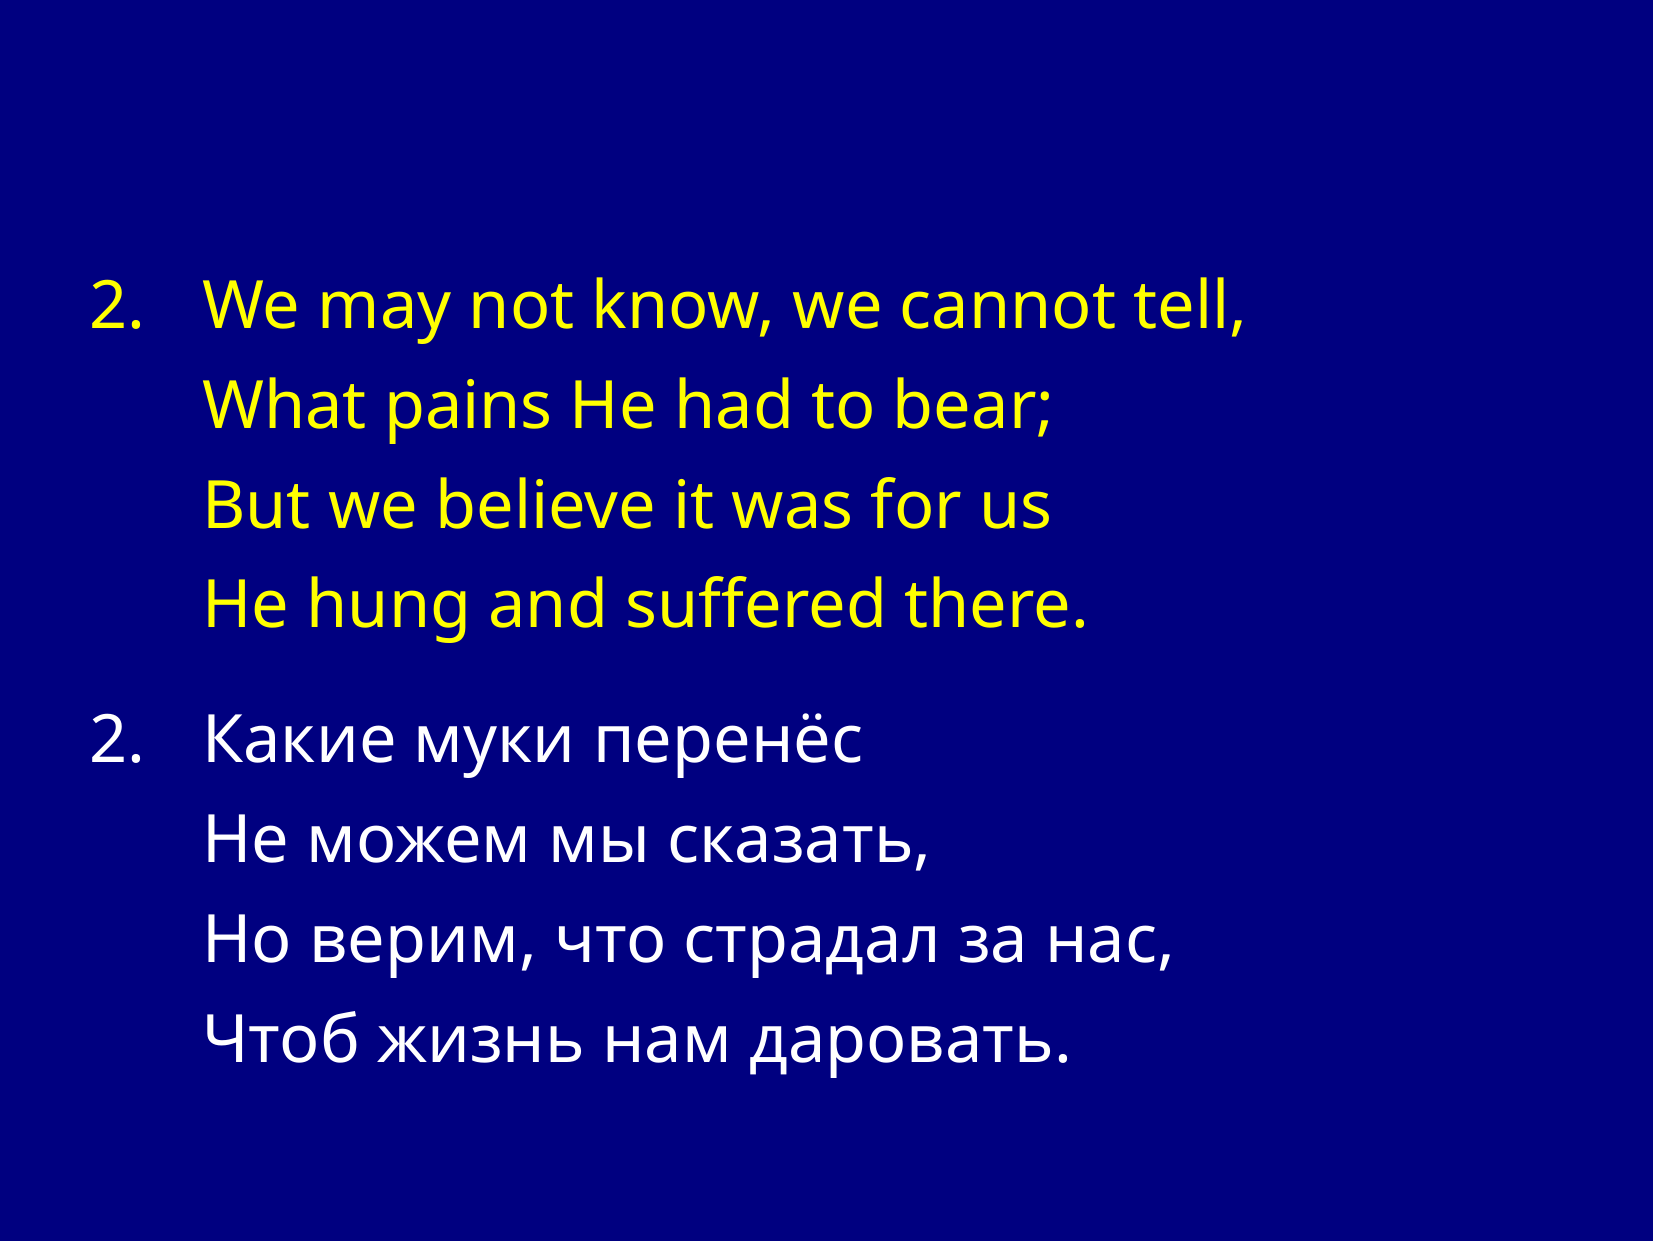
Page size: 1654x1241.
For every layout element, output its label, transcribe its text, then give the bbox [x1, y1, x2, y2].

text_box 2. We may not know, we cannot tell, What pains He had to bear; But we believe it was for us He hung and suffered there. [75, 150, 1576, 638]
text_box 2. Какие муки перенёс Не можем мы сказать, Но верим, что страдал за нас, Чтоб жизнь нам даровать. [75, 675, 1576, 1163]
